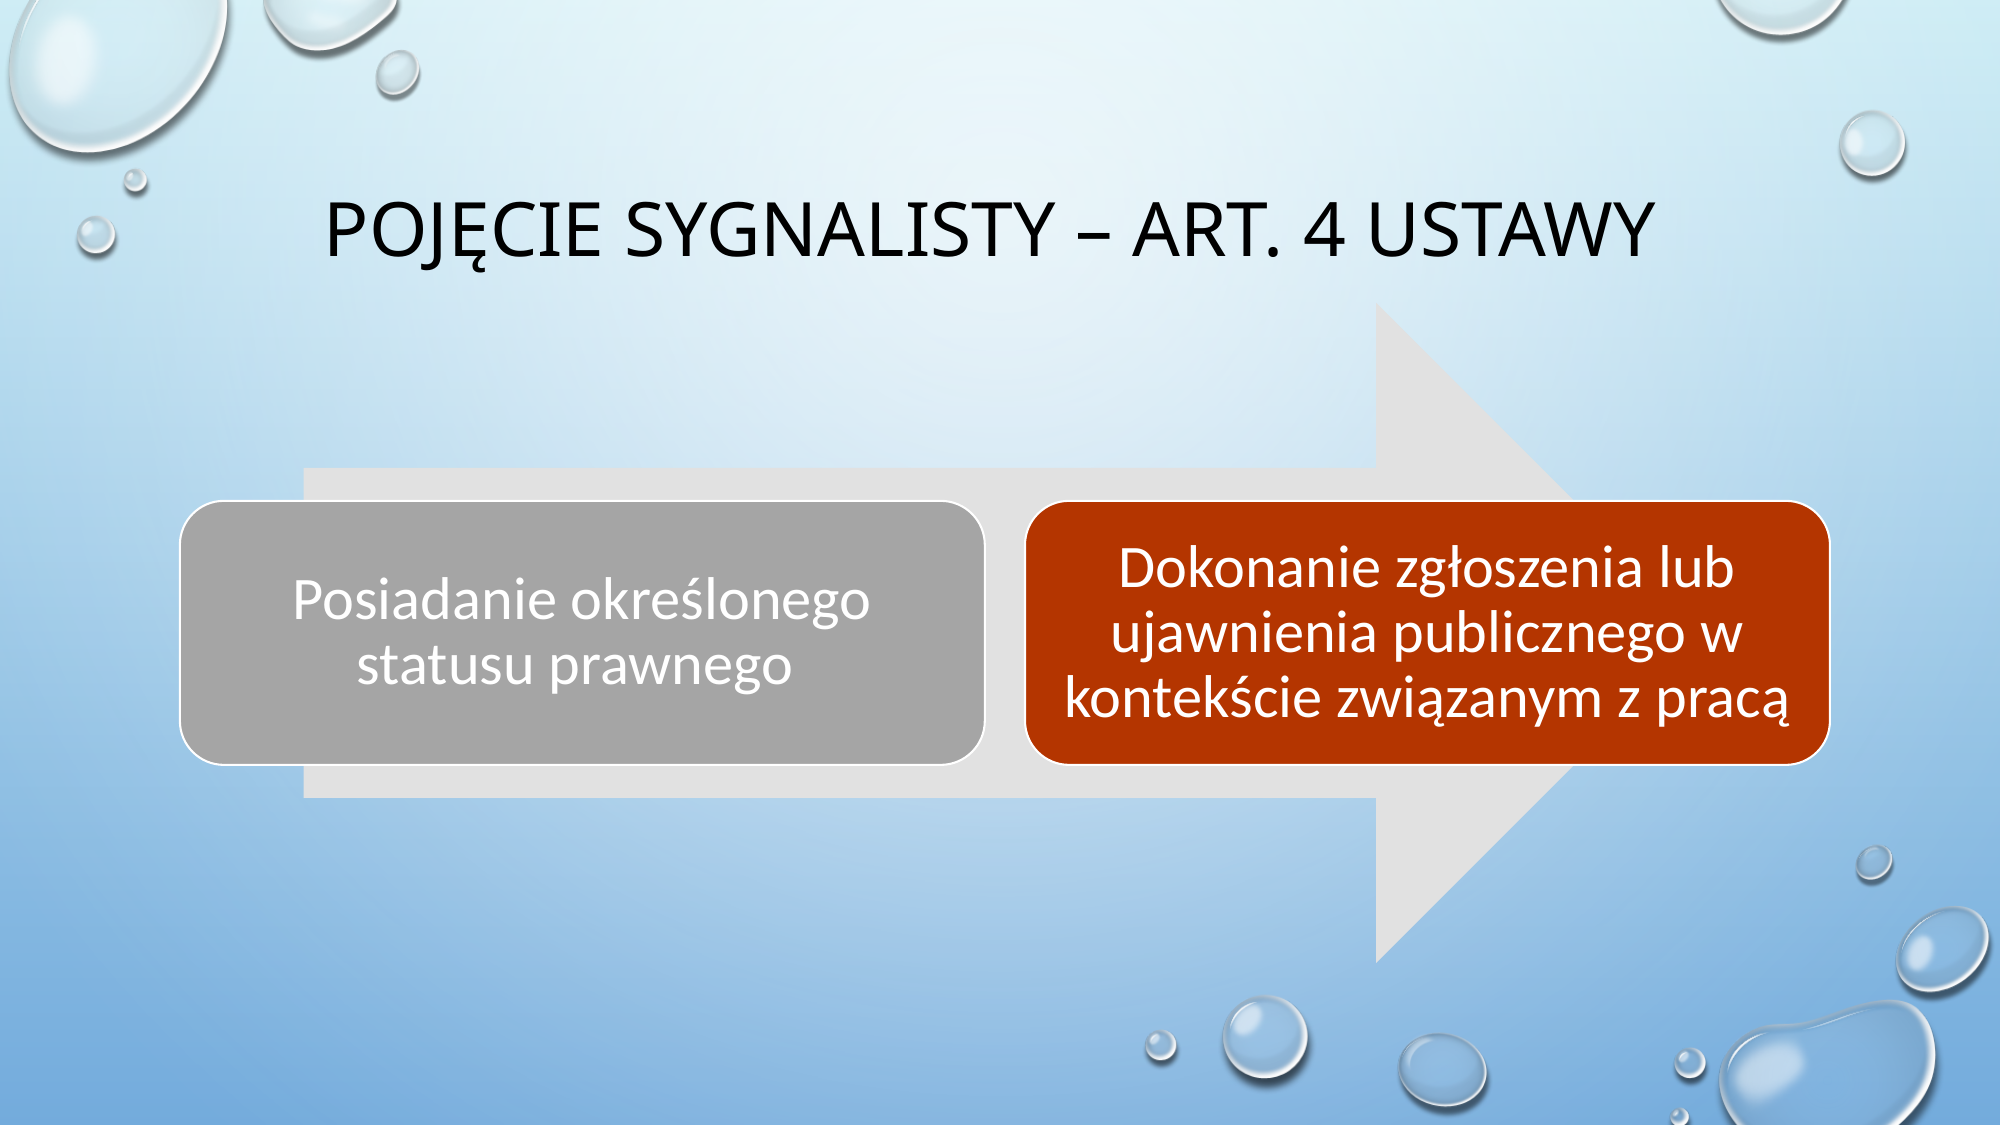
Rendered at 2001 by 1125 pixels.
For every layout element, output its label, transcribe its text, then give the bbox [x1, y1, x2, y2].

title Pojęcie sygnalisty – art. 4 ustawy [149, 101, 1851, 364]
text_box Posiadanie określonego statusu prawnego [179, 500, 985, 765]
text_box [303, 302, 1575, 963]
text_box Dokonanie zgłoszenia lub ujawnienia publicznego w kontekście związanym z pracą [1025, 500, 1830, 765]
